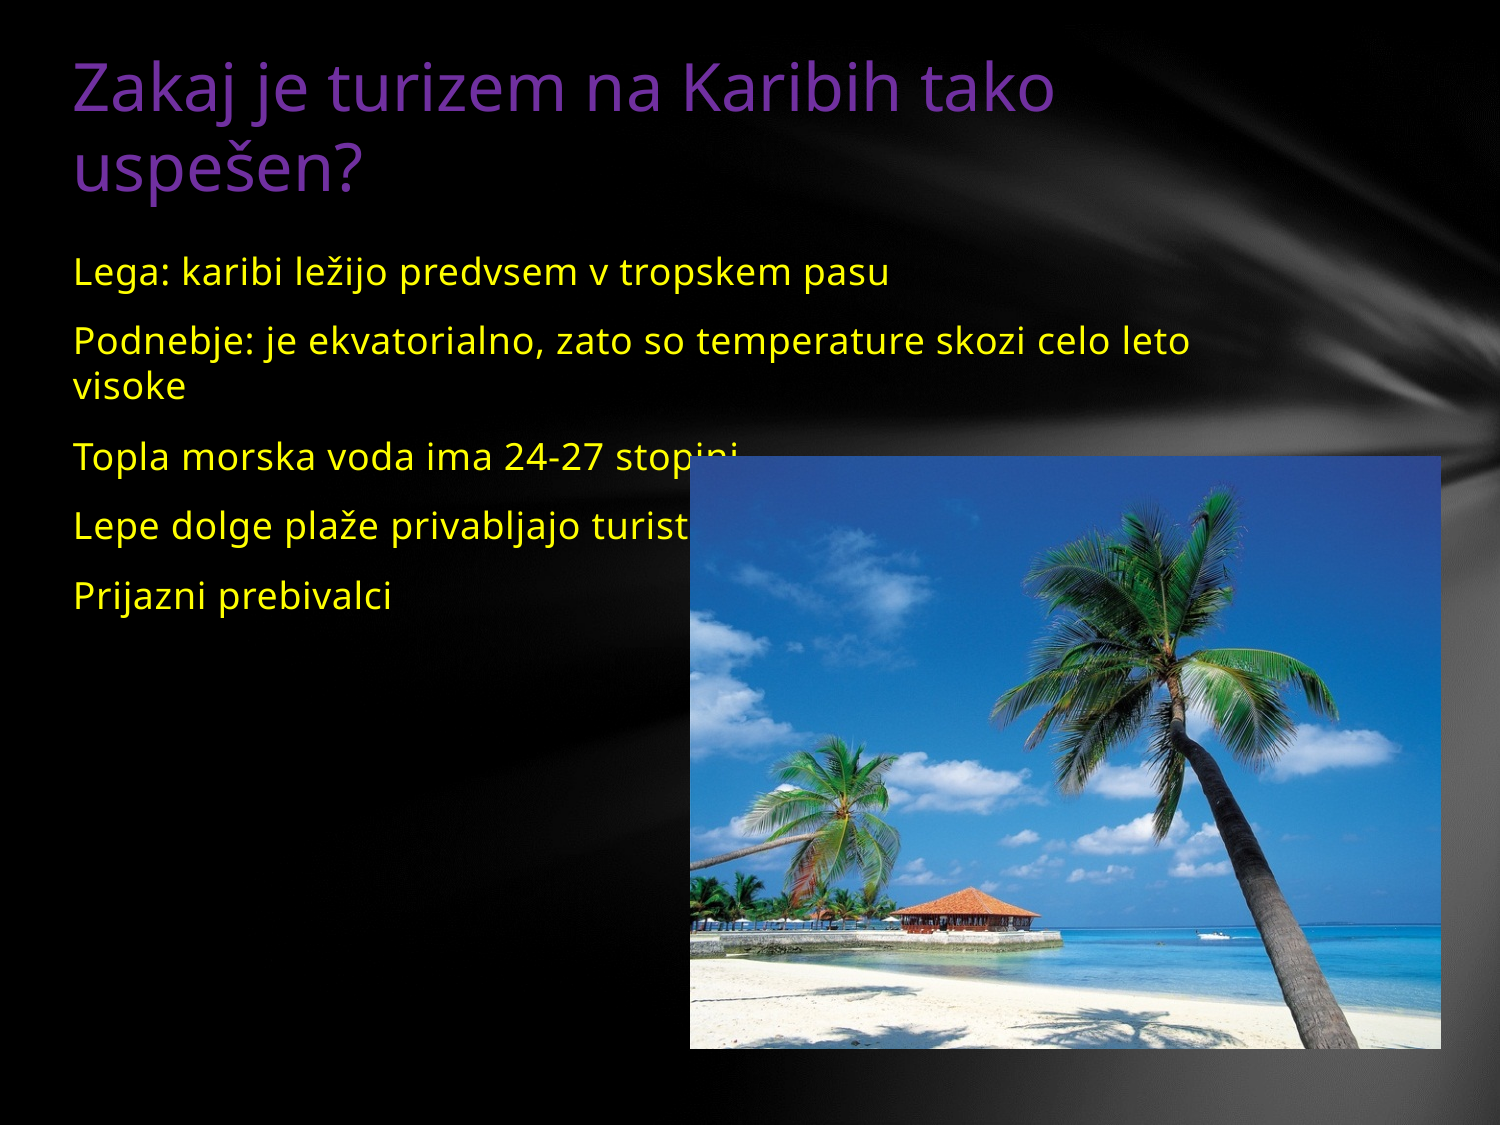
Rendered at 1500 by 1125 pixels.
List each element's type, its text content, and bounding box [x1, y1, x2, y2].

list Lega: karibi ležijo predvsem v tropskem pasu Podnebje: je ekvatorialno, zato so temperature skozi celo leto visoke Topla morska voda ima 24-27 stopinj Lepe dolge plaže privabljajo turiste Prijazni prebivalci [57, 240, 1318, 1016]
title Zakaj je turizem na Karibih tako uspešen? [57, 37, 1318, 213]
picture [0, 0, 1500, 1125]
